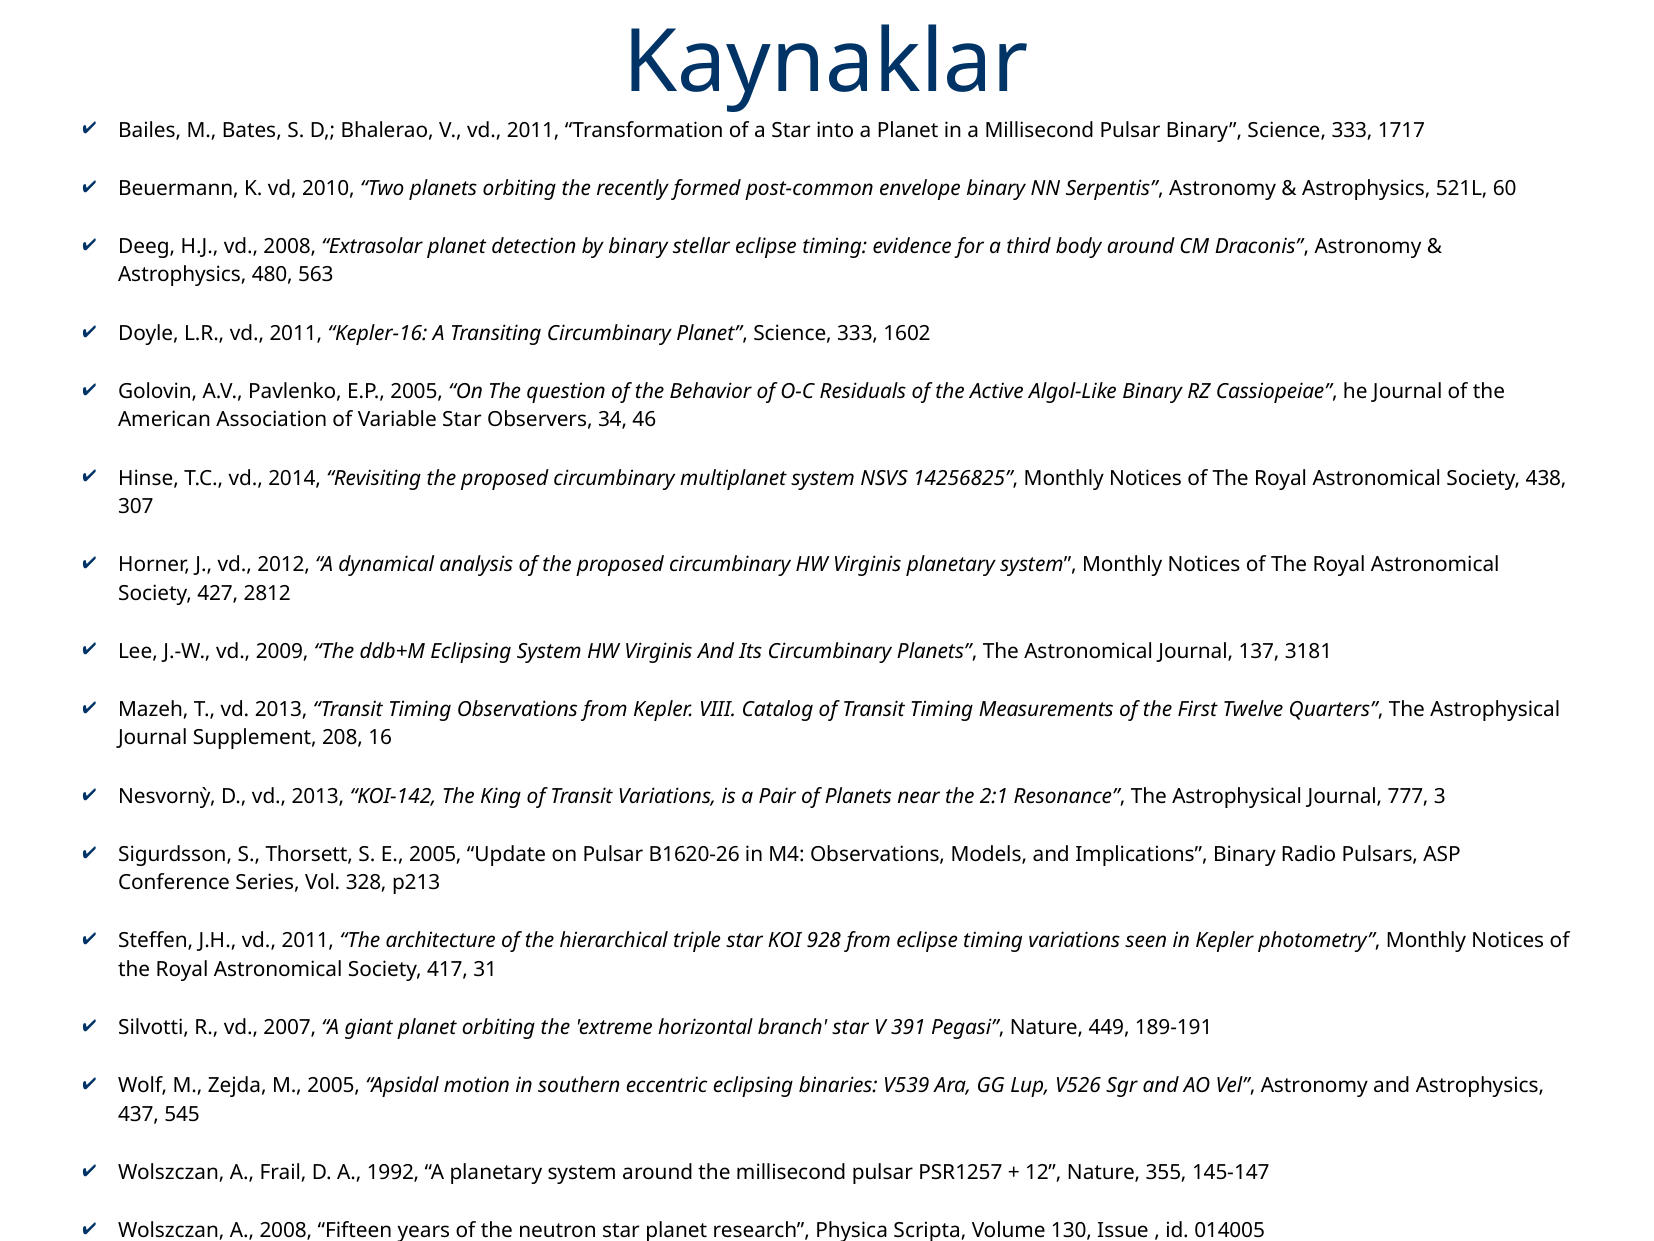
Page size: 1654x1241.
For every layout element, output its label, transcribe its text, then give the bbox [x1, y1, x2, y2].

title Kaynaklar [82, 4, 1571, 111]
subtitle Bailes, M., Bates, S. D,; Bhalerao, V., vd., 2011, “Transformation of a Star into a Planet in a Millisecond Pulsar Binary”, Science, 333, 1717 Beuermann, K. vd, 2010, “Two planets orbiting the recently formed post-common envelope binary NN Serpentis”, Astronomy & Astrophysics, 521L, 60 Deeg, H.J., vd., 2008, “Extrasolar planet detection by binary stellar eclipse timing: evidence for a third body around CM Draconis”, Astronomy & Astrophysics, 480, 563 Doyle, L.R., vd., 2011, “Kepler-16: A Transiting Circumbinary Planet”, Science, 333, 1602 Golovin, A.V., Pavlenko, E.P., 2005, “On The question of the Behavior of O-C Residuals of the Active Algol-Like Binary RZ Cassiopeiae”, he Journal of the American Association of Variable Star Observers, 34, 46 Hinse, T.C., vd., 2014, “Revisiting the proposed circumbinary multiplanet system NSVS 14256825”, Monthly Notices of The Royal Astronomical Society, 438, 307 Horner, J., vd., 2012, “A dynamical analysis of the proposed circumbinary HW Virginis planetary system”, Monthly Notices of The Royal Astronomical Society, 427, 2812 Lee, J.-W., vd., 2009, “The ddb+M Eclipsing System HW Virginis And Its Circumbinary Planets”, The Astronomical Journal, 137, 3181 Mazeh, T., vd. 2013, “Transit Timing Observations from Kepler. VIII. Catalog of Transit Timing Measurements of the First Twelve Quarters”, The Astrophysical Journal Supplement, 208, 16 Nesvornỳ, D., vd., 2013, “KOI-142, The King of Transit Variations, is a Pair of Planets near the 2:1 Resonance”, The Astrophysical Journal, 777, 3 Sigurdsson, S., Thorsett, S. E., 2005, “Update on Pulsar B1620-26 in M4: Observations, Models, and Implications”, Binary Radio Pulsars, ASP Conference Series, Vol. 328, p213 Steffen, J.H., vd., 2011, “The architecture of the hierarchical triple star KOI 928 from eclipse timing variations seen in Kepler photometry”, Monthly Notices of the Royal Astronomical Society, 417, 31 Silvotti, R., vd., 2007, “A giant planet orbiting the 'extreme horizontal branch' star V 391 Pegasi”, Nature, 449, 189-191 Wolf, M., Zejda, M., 2005, “Apsidal motion in southern eccentric eclipsing binaries: V539 Ara, GG Lup, V526 Sgr and AO Vel”, Astronomy and Astrophysics, 437, 545 Wolszczan, A., Frail, D. A., 1992, “A planetary system around the millisecond pulsar PSR1257 + 12”, Nature, 355, 145-147 Wolszczan, A., 2008, “Fifteen years of the neutron star planet research”, Physica Scripta, Volume 130, Issue , id. 014005 [82, 125, 1571, 1233]
